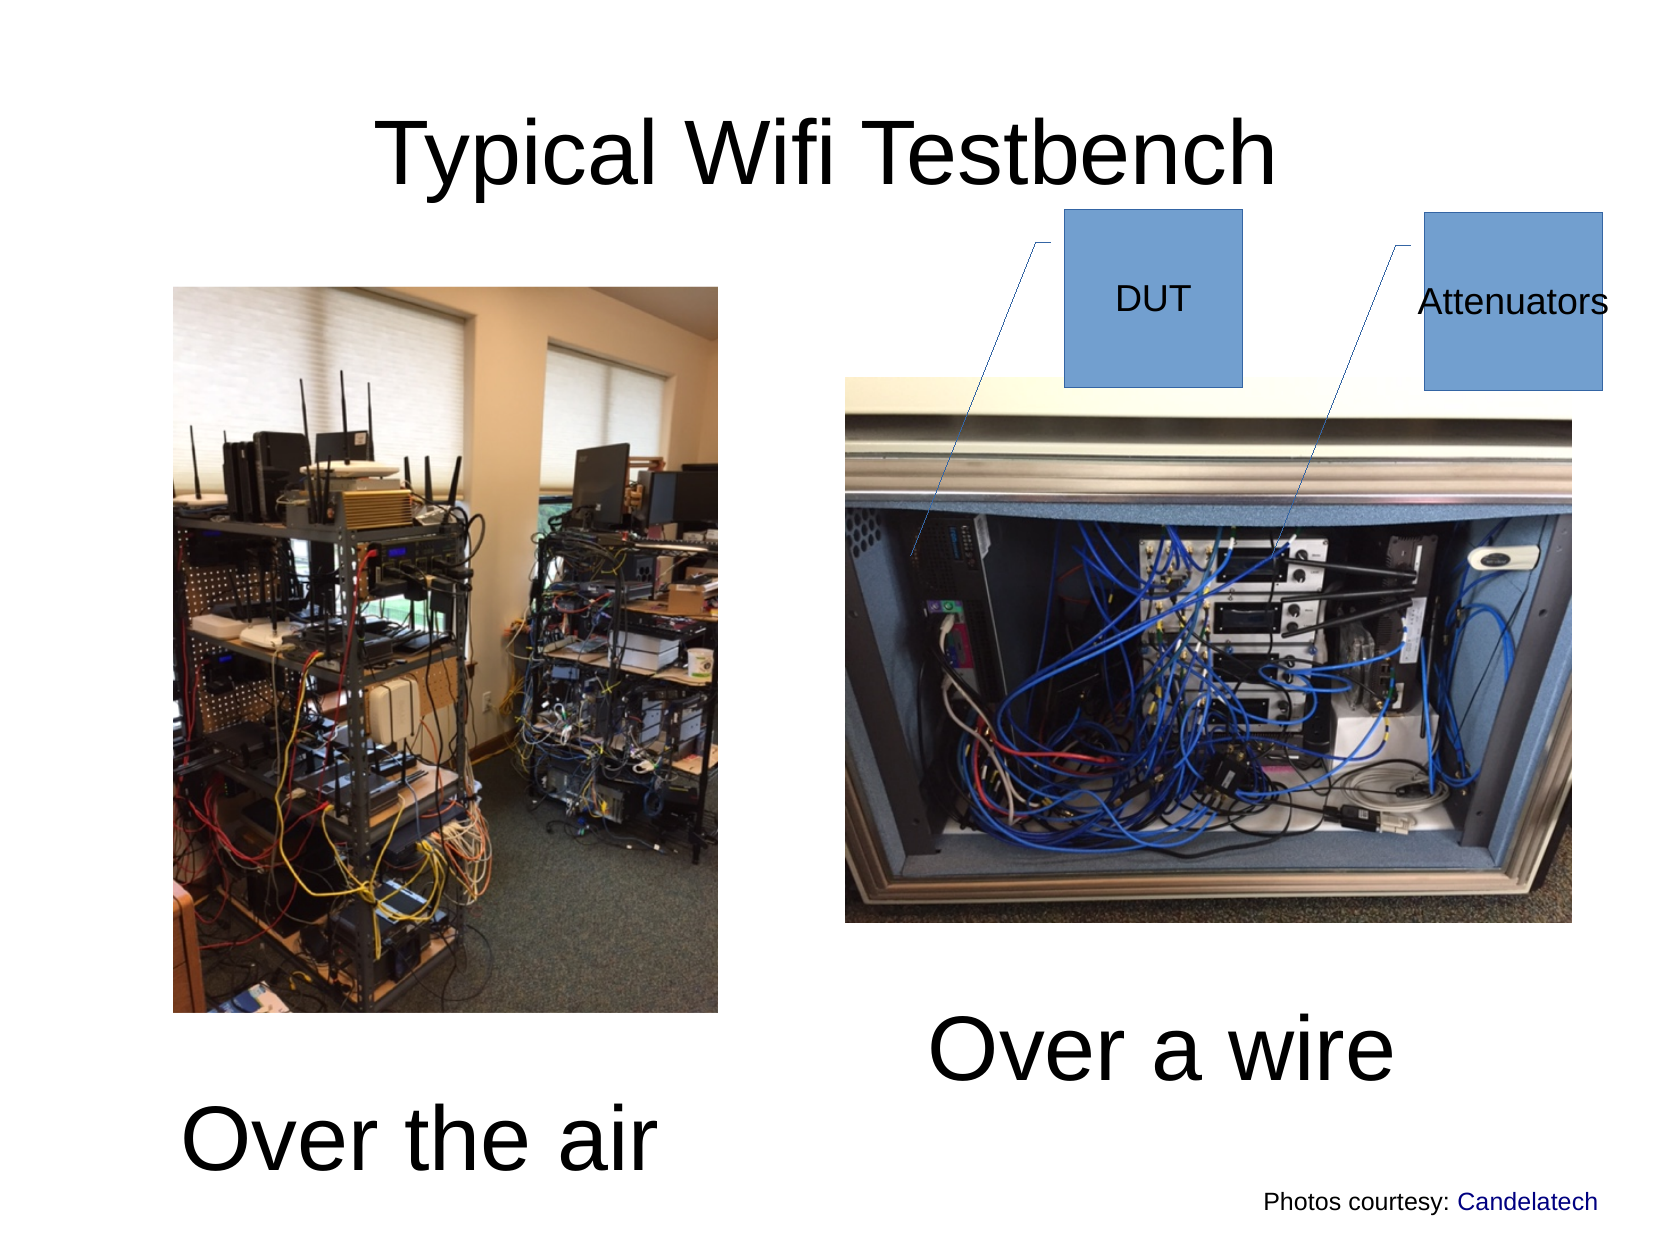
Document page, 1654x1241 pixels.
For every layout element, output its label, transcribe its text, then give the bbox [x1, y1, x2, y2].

title Photos courtesy: Candelatech [841, 1097, 1654, 1241]
title Typical Wifi Testbench [82, 49, 1571, 257]
title Over a wire [810, 945, 1516, 1153]
picture [172, 286, 718, 1013]
title Over the air [0, 1035, 841, 1241]
text_box Attenuators [1425, 213, 1602, 390]
picture [845, 377, 1572, 923]
text_box DUT [1065, 210, 1242, 387]
